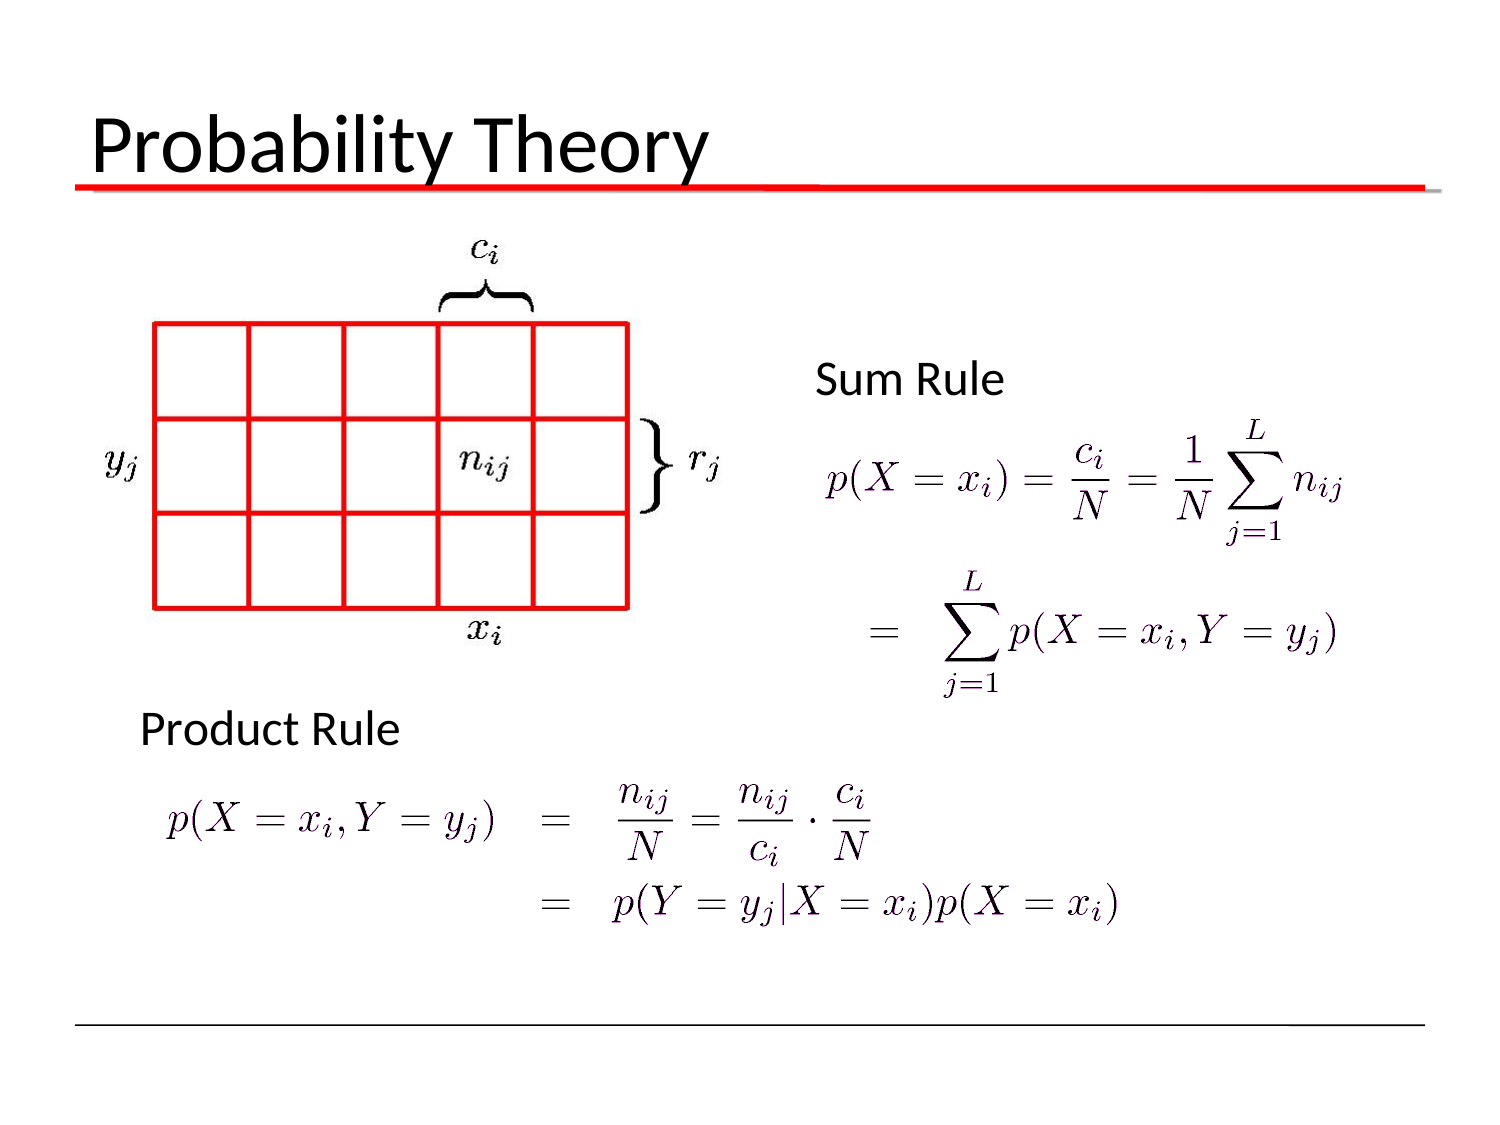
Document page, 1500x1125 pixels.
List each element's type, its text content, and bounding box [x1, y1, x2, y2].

text_box Product Rule [125, 687, 788, 823]
picture [824, 415, 1343, 700]
title Probability Theory [75, 45, 1426, 233]
picture [164, 781, 1118, 929]
list Sum Rule [800, 337, 1375, 675]
text_box [96, 237, 726, 650]
